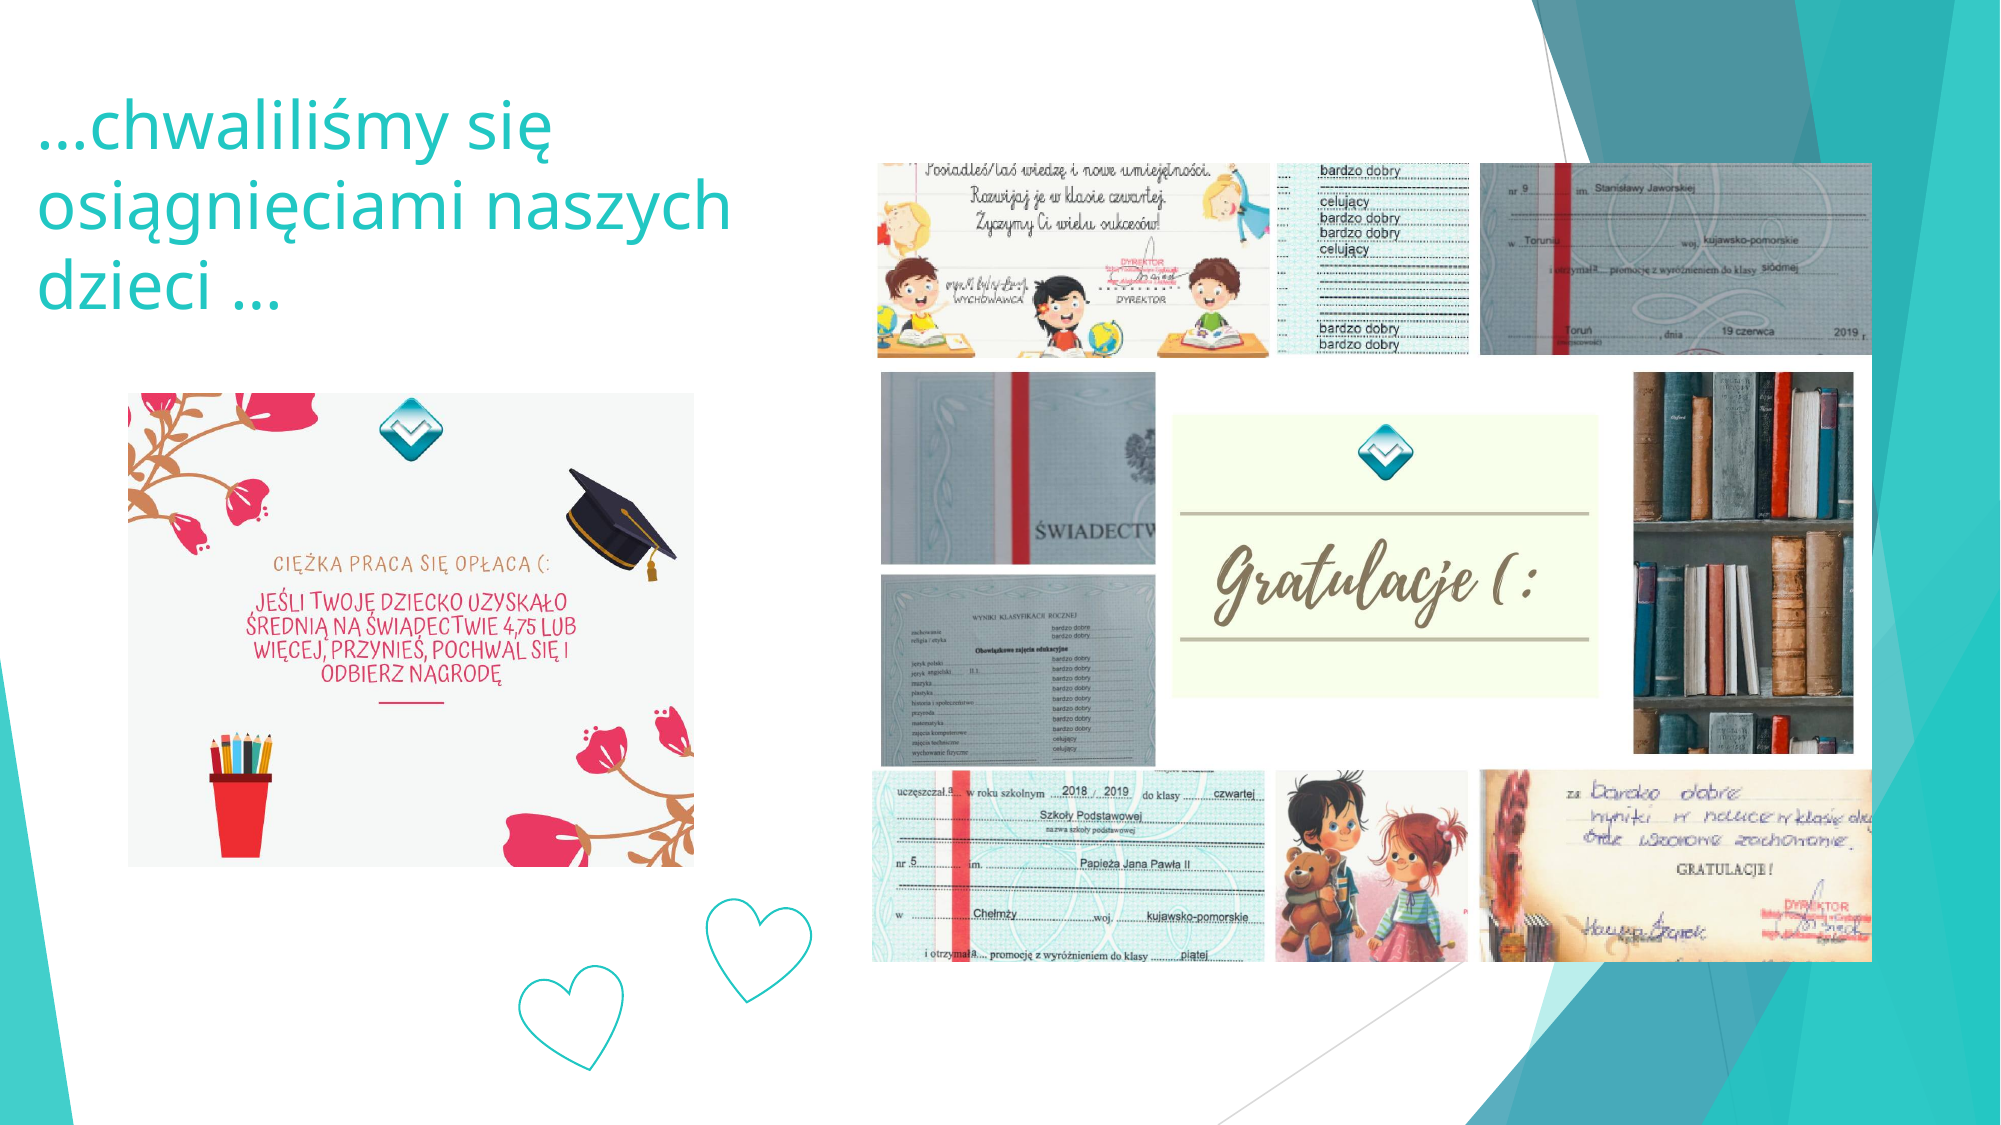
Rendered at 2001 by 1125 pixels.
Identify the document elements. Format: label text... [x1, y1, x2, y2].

picture [128, 393, 842, 1040]
picture [872, 163, 1872, 962]
title …chwaliliśmy się osiągnięciami naszych dzieci … [21, 75, 757, 317]
picture [484, 929, 669, 1114]
